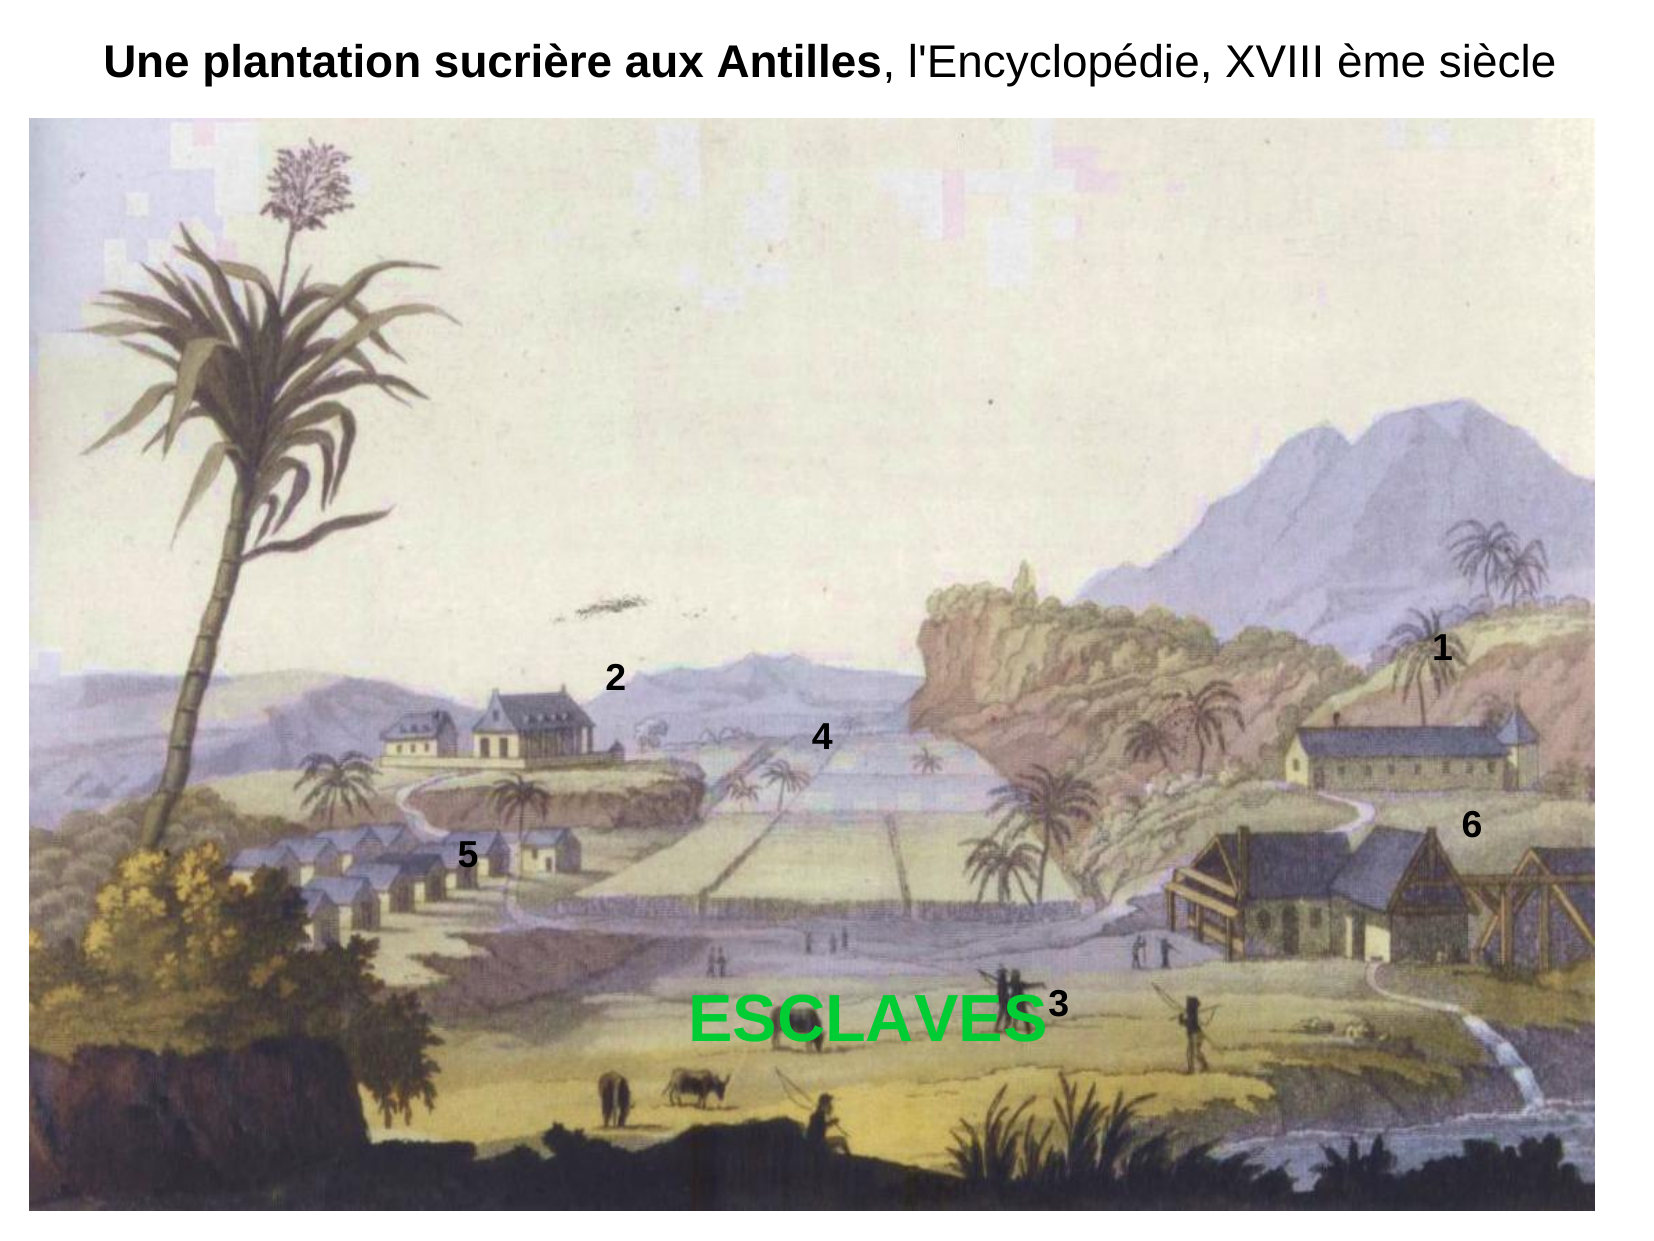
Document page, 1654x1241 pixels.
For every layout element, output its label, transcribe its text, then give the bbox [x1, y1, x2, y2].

text_box ESCLAVES [883, 1004, 895, 1022]
text_box Une plantation sucrière aux Antilles, l'Encyclopédie, XVIII ème siècle [88, 29, 1595, 97]
text_box 5 [442, 826, 532, 916]
text_box ESCLAVES [673, 974, 1064, 1031]
text_box 3 [1033, 975, 1123, 1066]
text_box 4 [797, 708, 857, 767]
text_box 2 [590, 649, 680, 739]
picture [29, 118, 1595, 1211]
text_box 1 [1417, 620, 1506, 709]
text_box 6 [1446, 797, 1536, 857]
